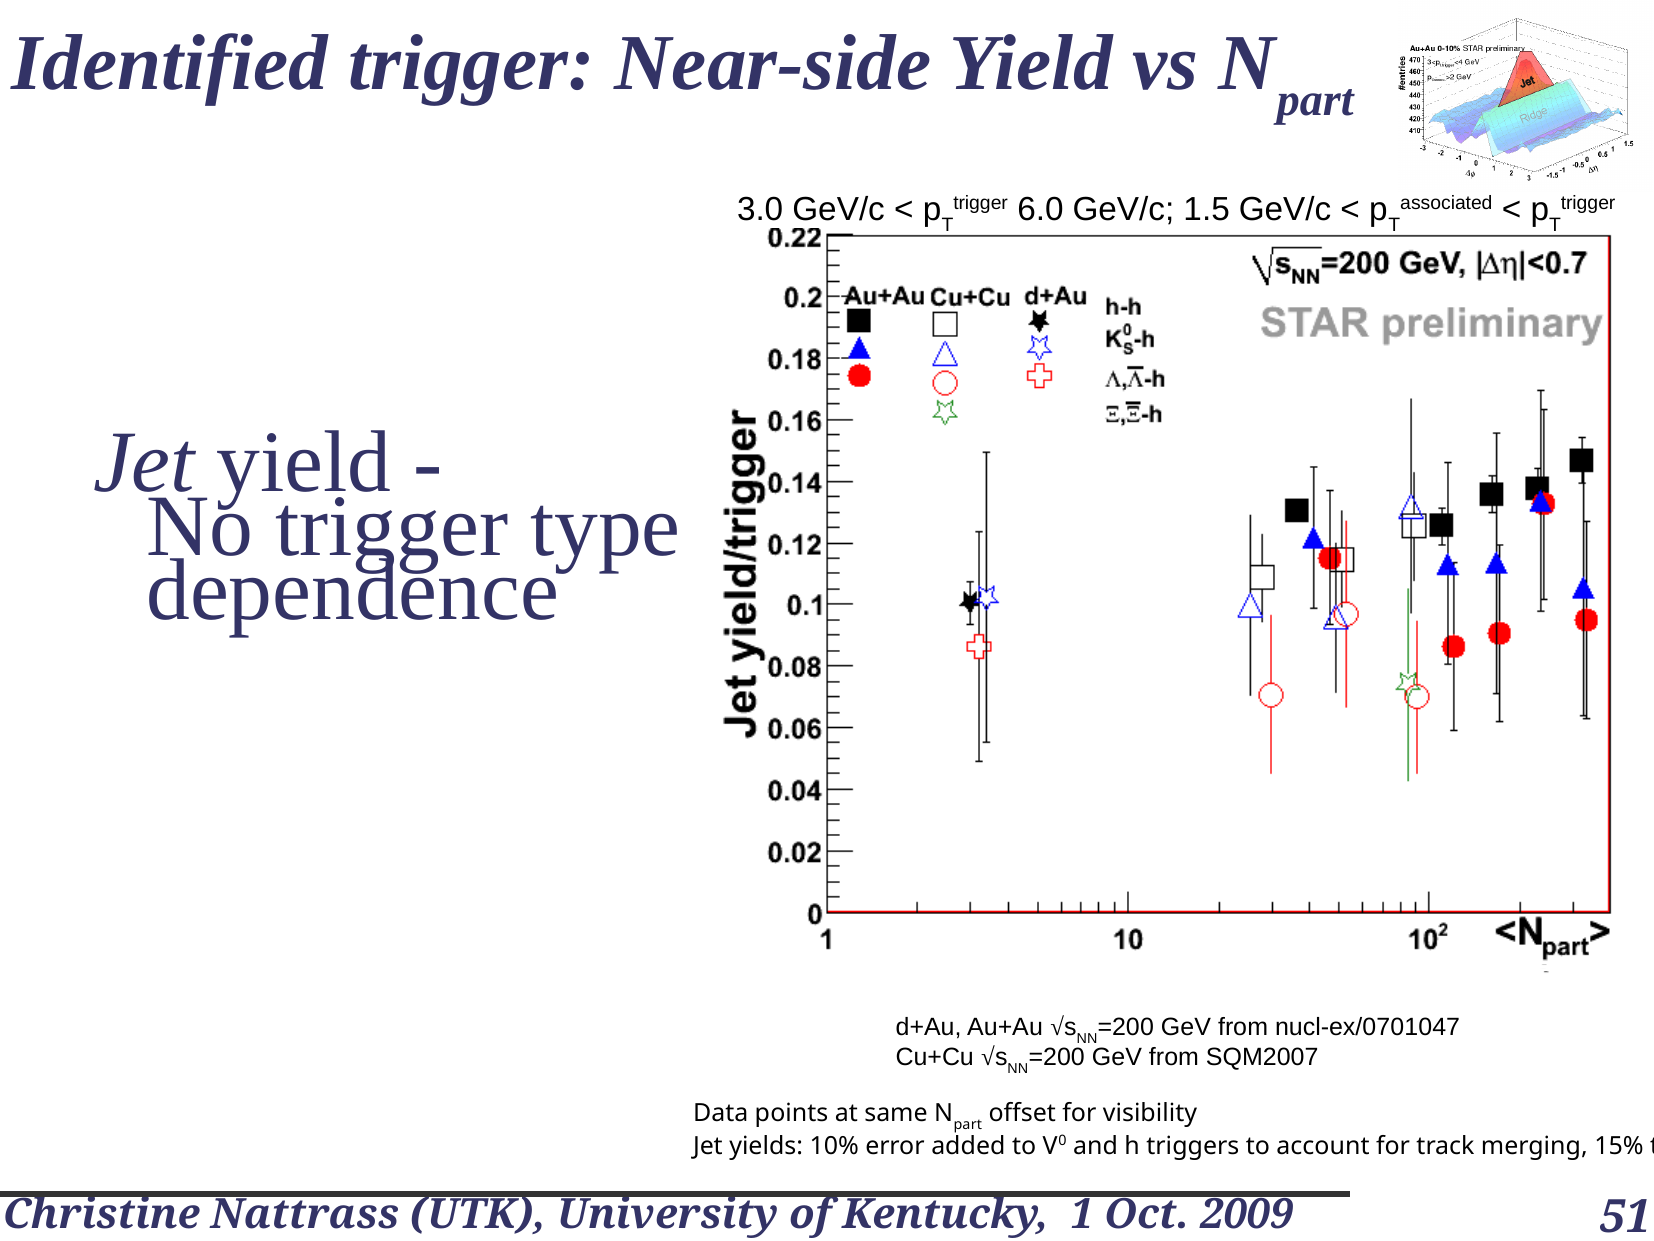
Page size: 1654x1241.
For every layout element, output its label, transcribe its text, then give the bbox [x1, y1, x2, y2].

picture [717, 228, 1621, 976]
text_box Data points at same Npart offset for visibility Jet yields: 10% error added to V0 and h triggers to account for track merging, 15% to Ξ triggers [678, 1087, 1654, 1208]
text_box d+Au, Au+Au √sNN=200 GeV from nucl-ex/0701047 Cu+Cu √sNN=200 GeV from SQM2007 [880, 1005, 1601, 1065]
text_box [668, 243, 1648, 993]
title Identified trigger: Near-side Yield vs Npart [11, 0, 1398, 151]
picture [1398, 0, 1654, 192]
text_box [668, 167, 1398, 439]
list Jet yield - No trigger type dependence [75, 439, 717, 752]
text_box 3.0 GeV/c < pTtrigger 6.0 GeV/c; 1.5 GeV/c < pTassociated < pTtrigger [722, 183, 1654, 243]
